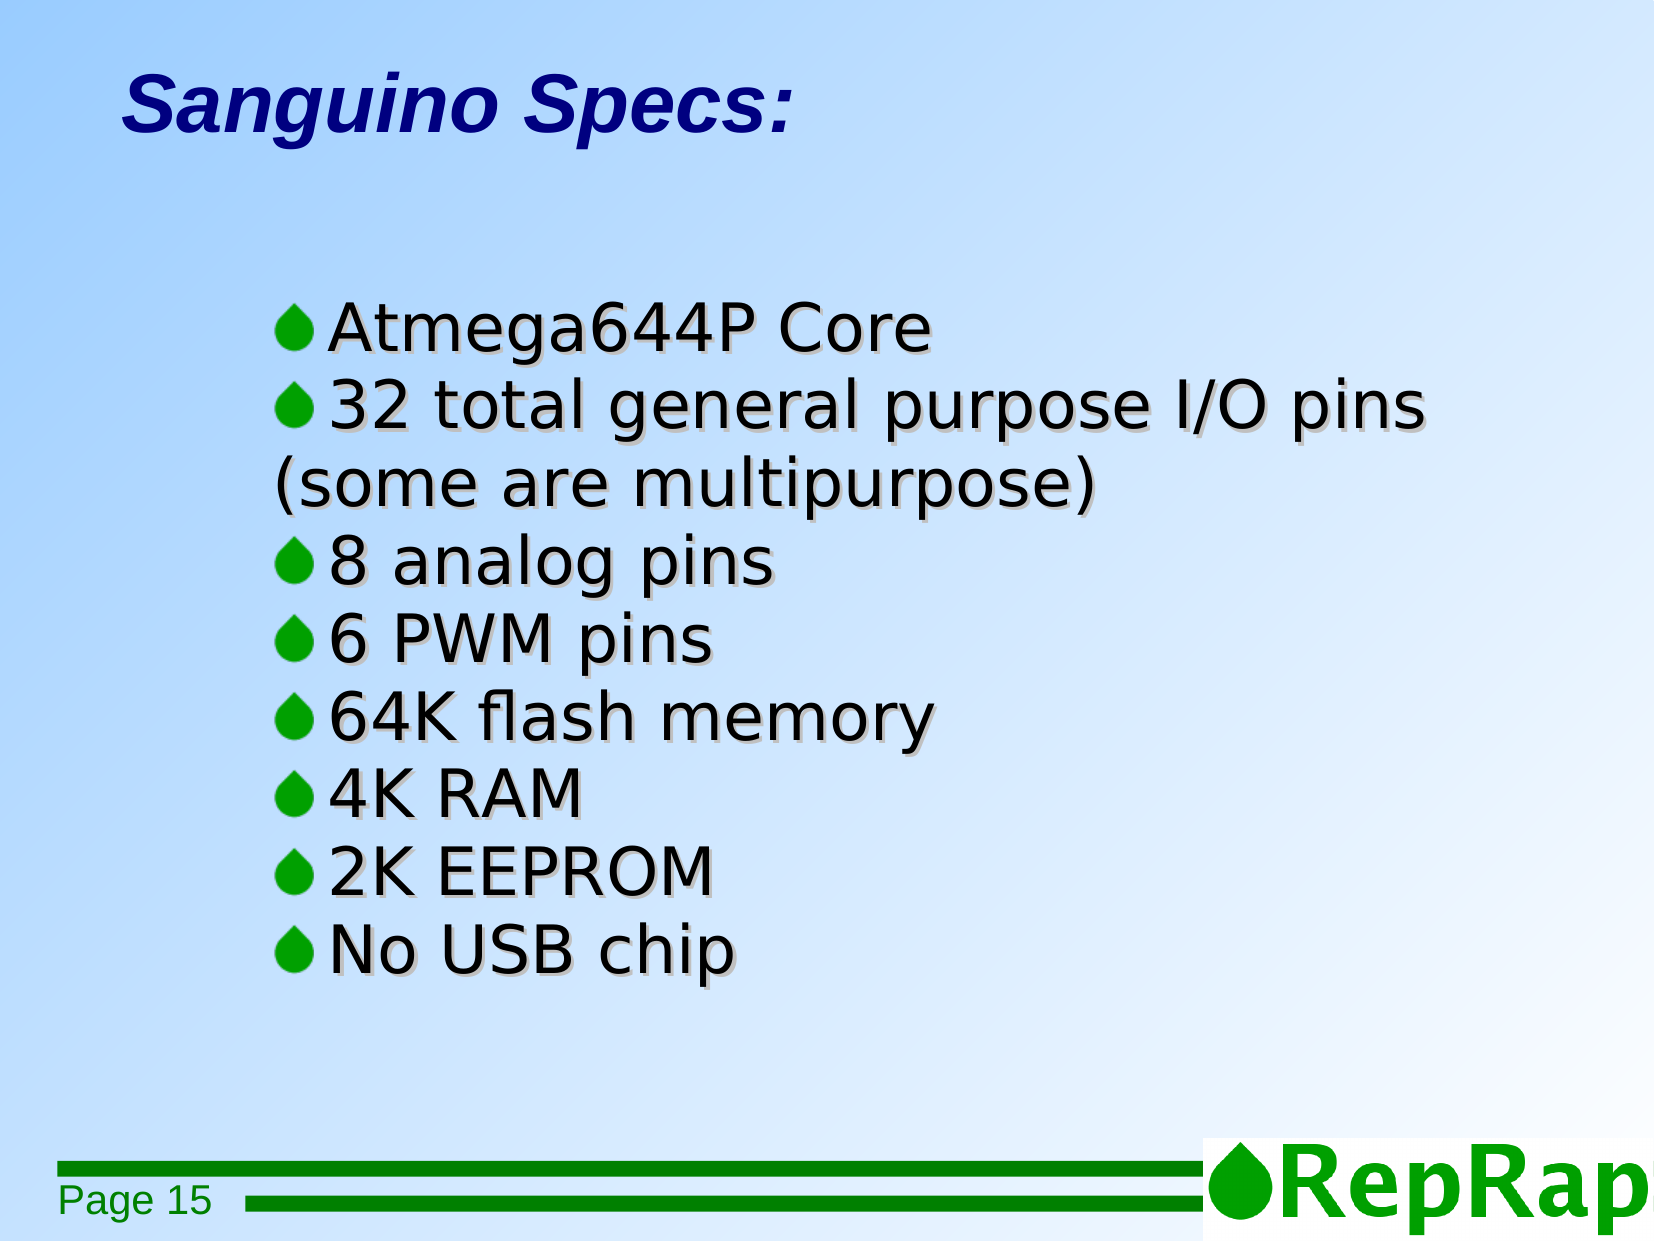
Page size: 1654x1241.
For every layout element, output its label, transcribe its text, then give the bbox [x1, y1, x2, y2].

picture [1203, 1138, 1654, 1241]
title Sanguino Specs: [121, 0, 1534, 208]
text_box Atmega644P Core 32 total general purpose I/O pins (some are multipurpose) 8 analog pins 6 PWM pins 64K flash memory 4K RAM 2K EEPROM No USB chip [272, 289, 1505, 990]
